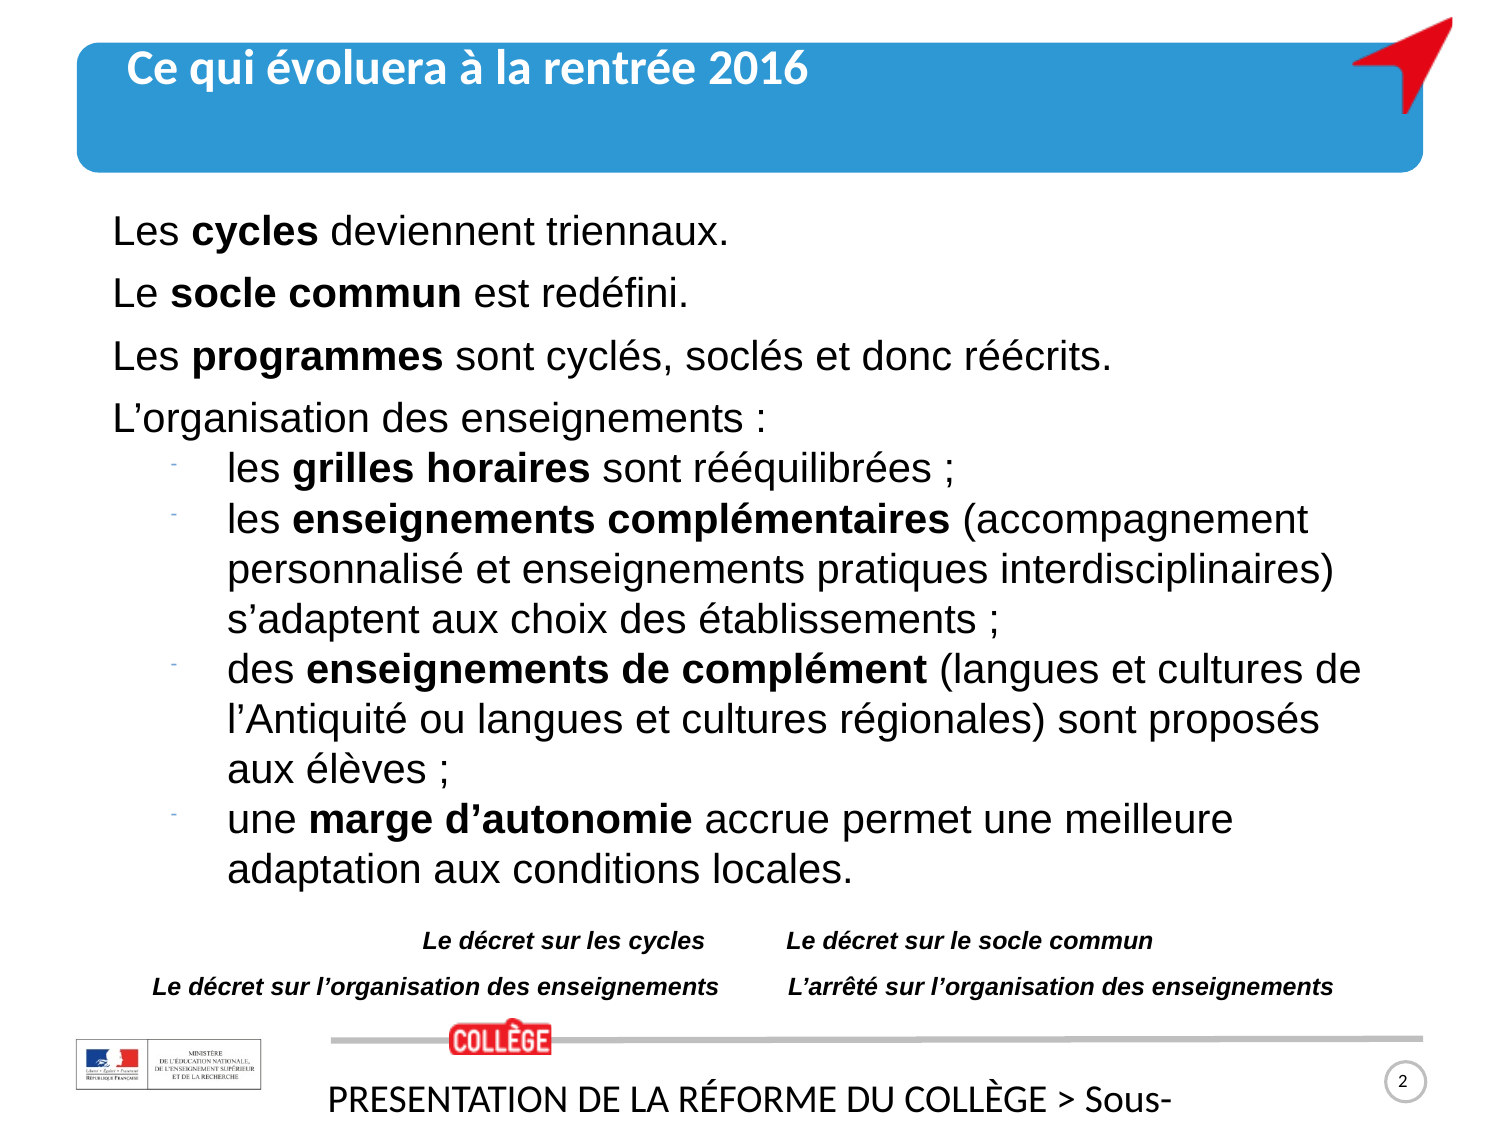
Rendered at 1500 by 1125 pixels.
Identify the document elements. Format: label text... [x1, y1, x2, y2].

title Ce qui évoluera à la rentrée 2016 [112, 26, 1424, 181]
text_box Les cycles deviennent triennaux. Le socle commun est redéfini. Les programmes sont cyclés, soclés et donc réécrits. L’organisation des enseignements : les grilles horaires sont rééquilibrées ; les enseignements complémentaires (accompagnement personnalisé et enseignements pratiques interdisciplinaires) s’adaptent aux choix des établissements ; des enseignements de complément (langues et cultures de l’Antiquité ou langues et cultures régionales) sont proposés aux élèves ; une marge d’autonomie accrue permet une meilleure adaptation aux conditions locales. [97, 196, 1385, 899]
text_box Le décret sur l’organisation des enseignements [137, 963, 736, 1008]
text_box L’arrêté sur l’organisation des enseignements [773, 963, 1351, 1008]
text_box Le décret sur le socle commun [771, 916, 1170, 962]
picture [74, 1037, 263, 1091]
text_box Le décret sur les cycles [408, 916, 722, 962]
